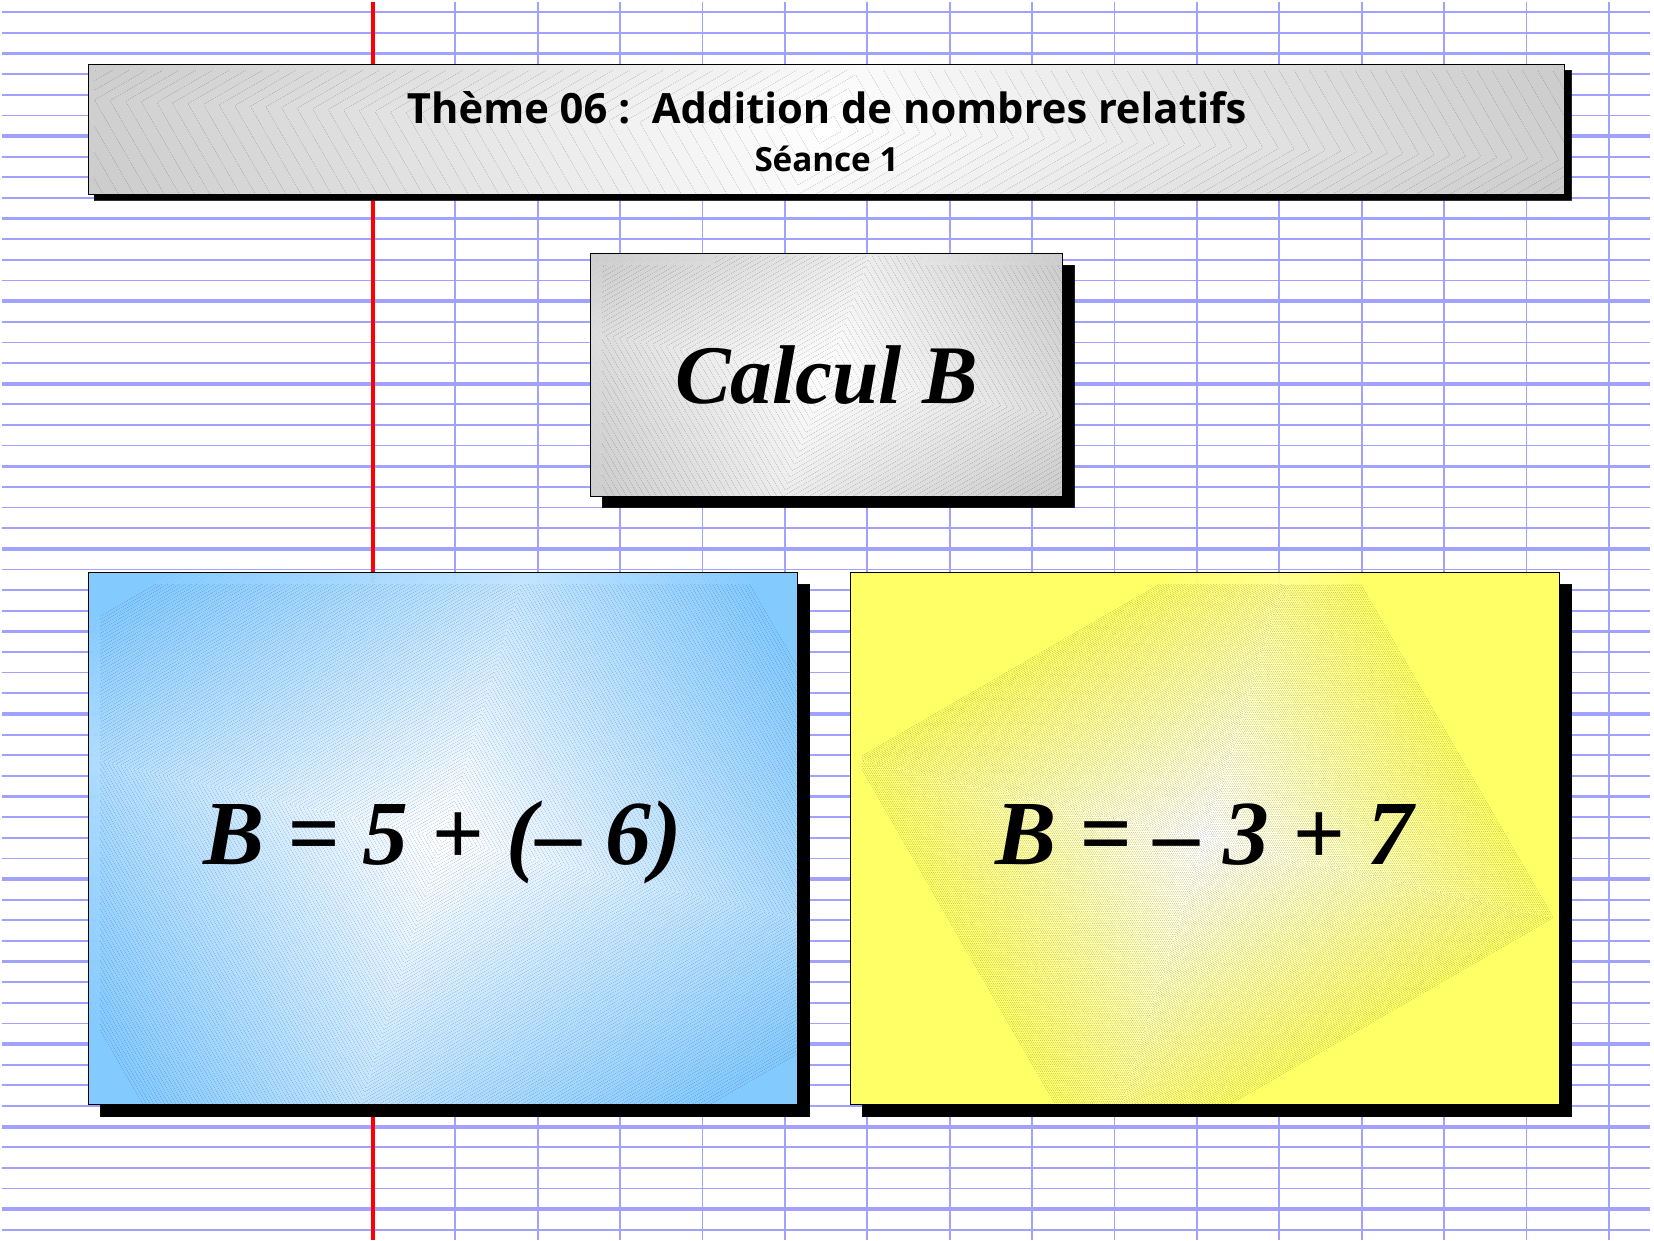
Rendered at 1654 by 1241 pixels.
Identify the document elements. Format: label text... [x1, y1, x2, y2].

text_box Thème 06 : Addition de nombres relatifs Séance 1 [88, 64, 1565, 195]
text_box B = 5 + (– 6) [88, 572, 798, 1105]
picture [0, 0, 1654, 1241]
text_box B = – 3 + 7 [850, 572, 1560, 1105]
text_box Calcul B [590, 253, 1063, 497]
